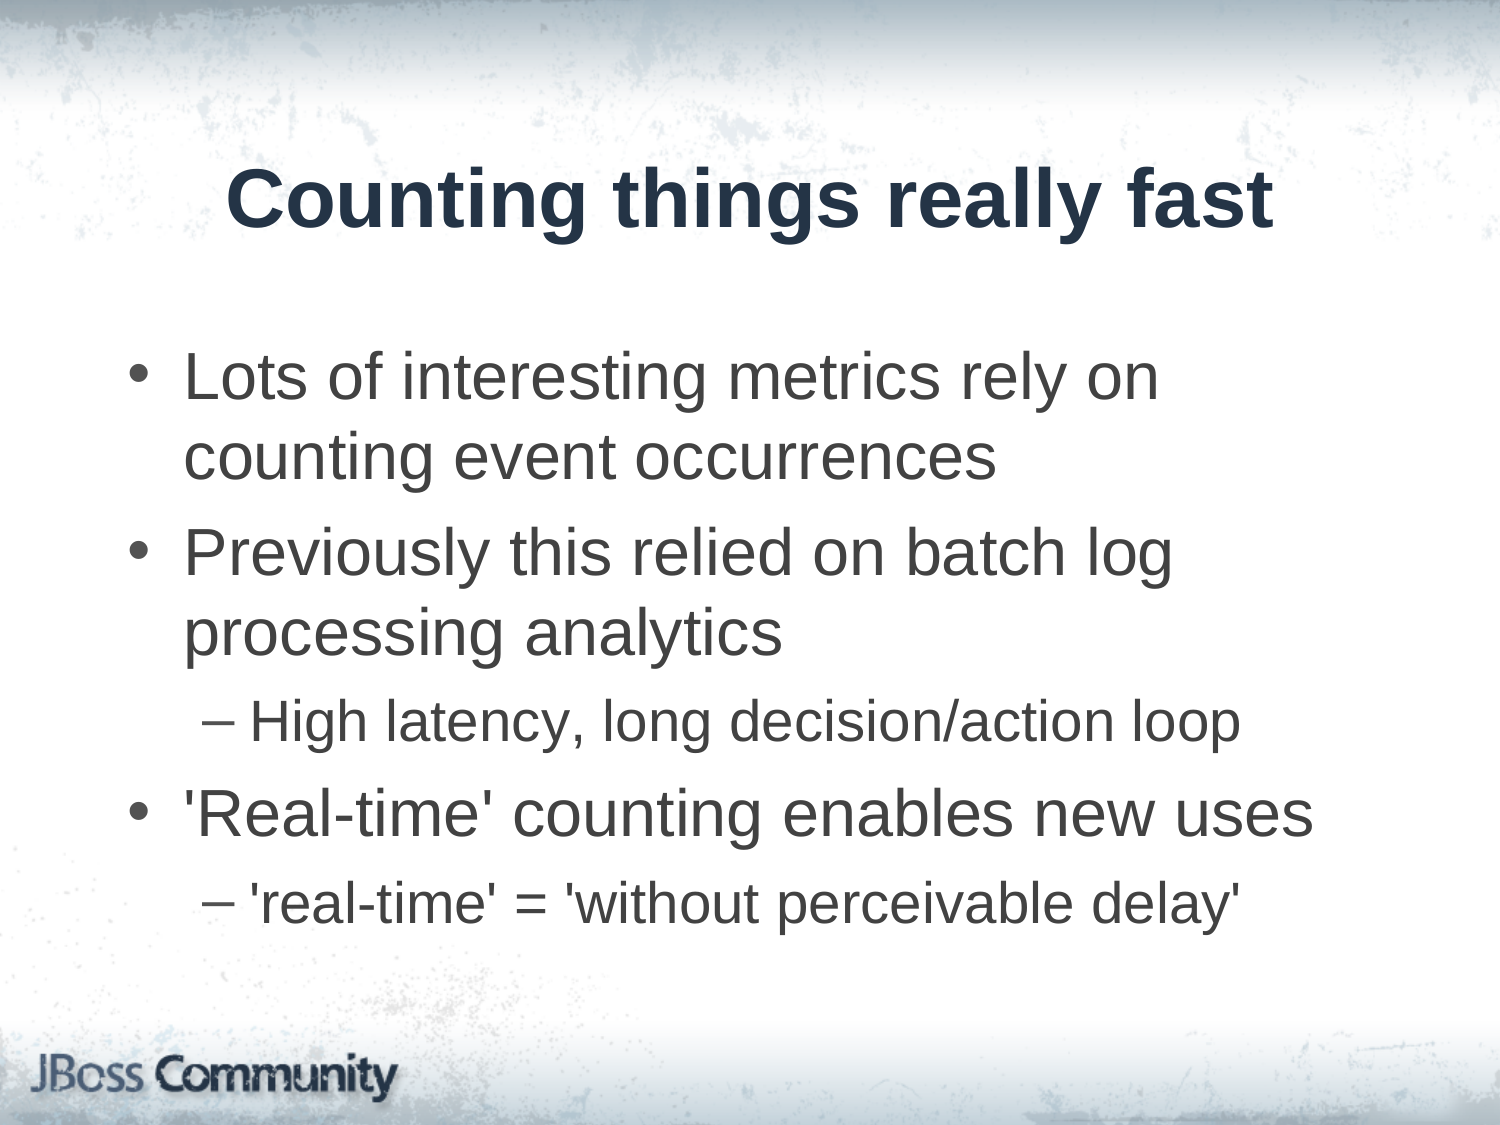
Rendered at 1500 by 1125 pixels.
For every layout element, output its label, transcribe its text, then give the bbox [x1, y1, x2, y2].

picture [0, 0, 1500, 1125]
title Counting things really fast [112, 76, 1388, 312]
list Lots of interesting metrics rely on counting event occurrences Previously this relied on batch log processing analytics High latency, long decision/action loop 'Real-time' counting enables new uses 'real-time' = 'without perceivable delay' [112, 324, 1388, 1083]
